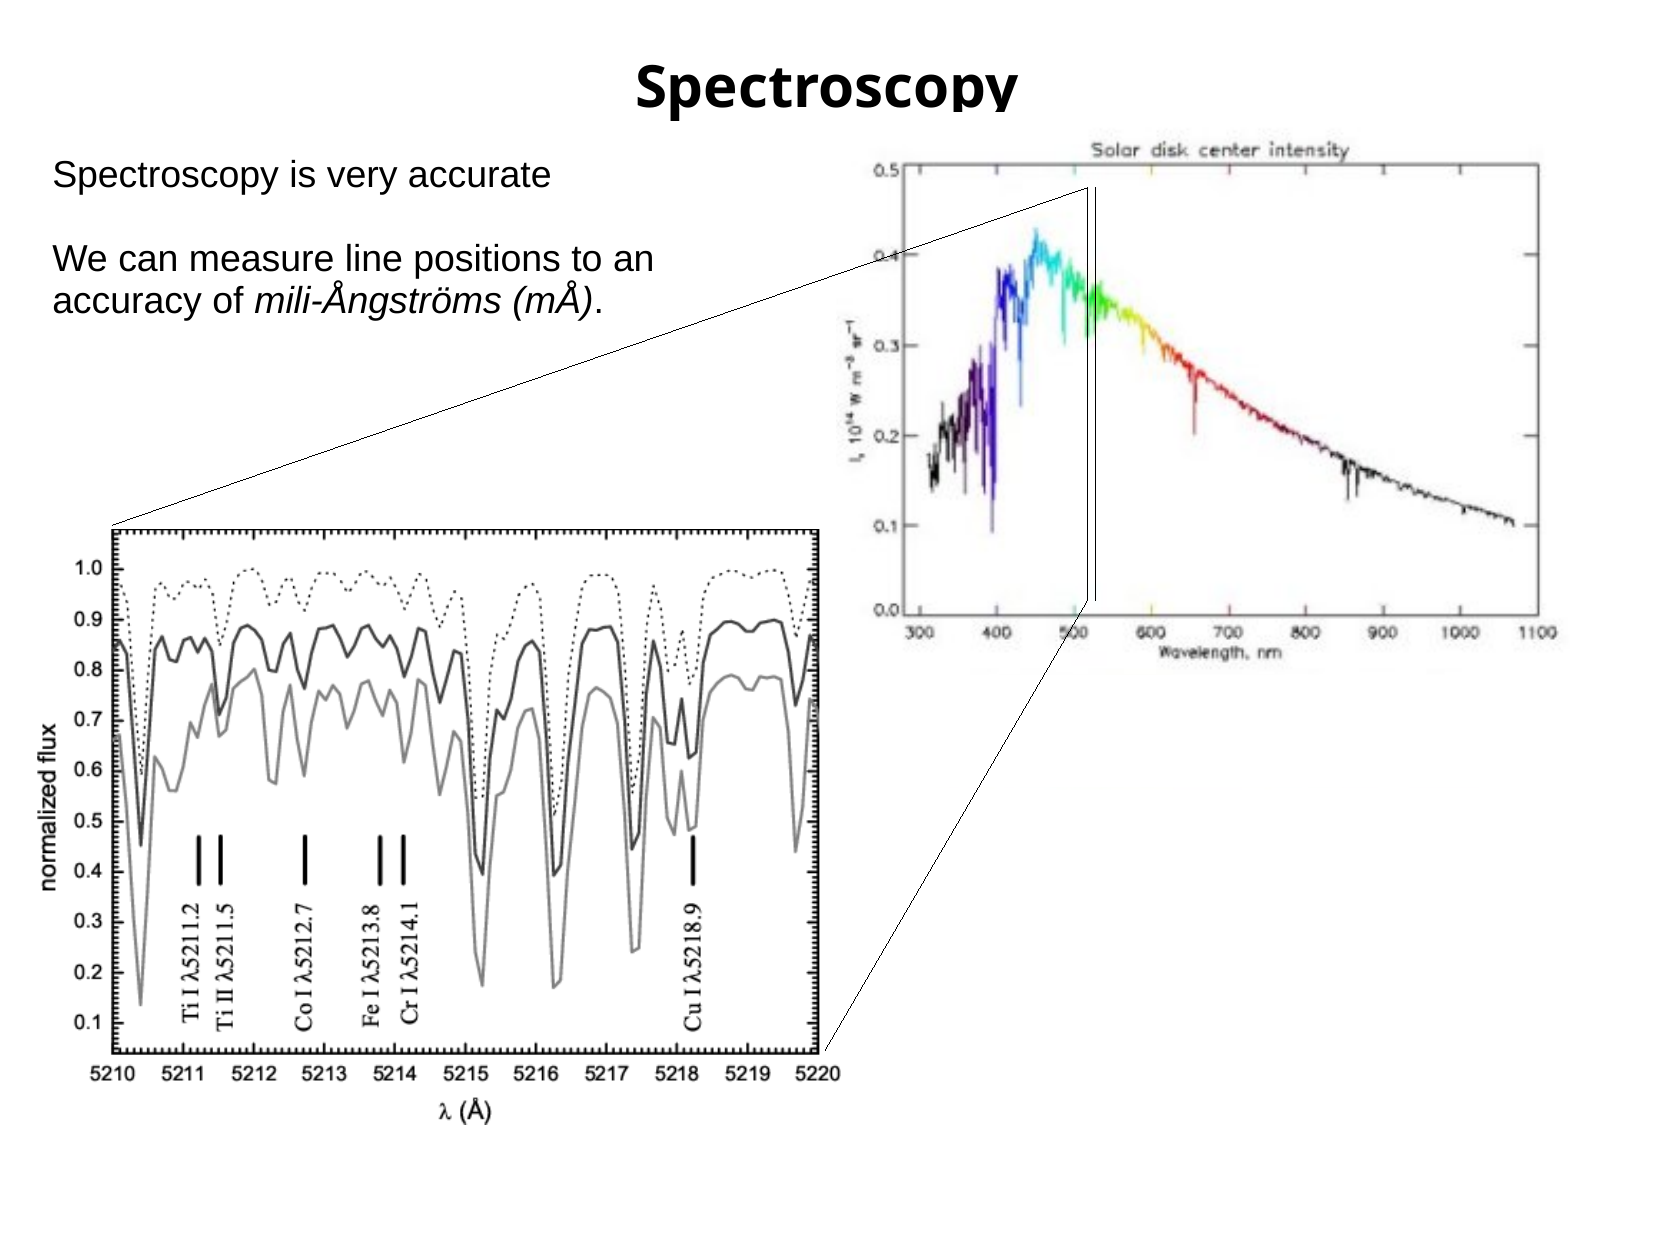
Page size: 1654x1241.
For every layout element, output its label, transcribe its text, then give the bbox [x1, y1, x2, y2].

text_box Spectroscopy is very accurate We can measure line positions to an accuracy of mili-Ångströms (mÅ). [37, 145, 836, 413]
text_box [862, 675, 1576, 788]
text_box Spectroscopy [0, 37, 1654, 121]
picture [37, 112, 1576, 1126]
